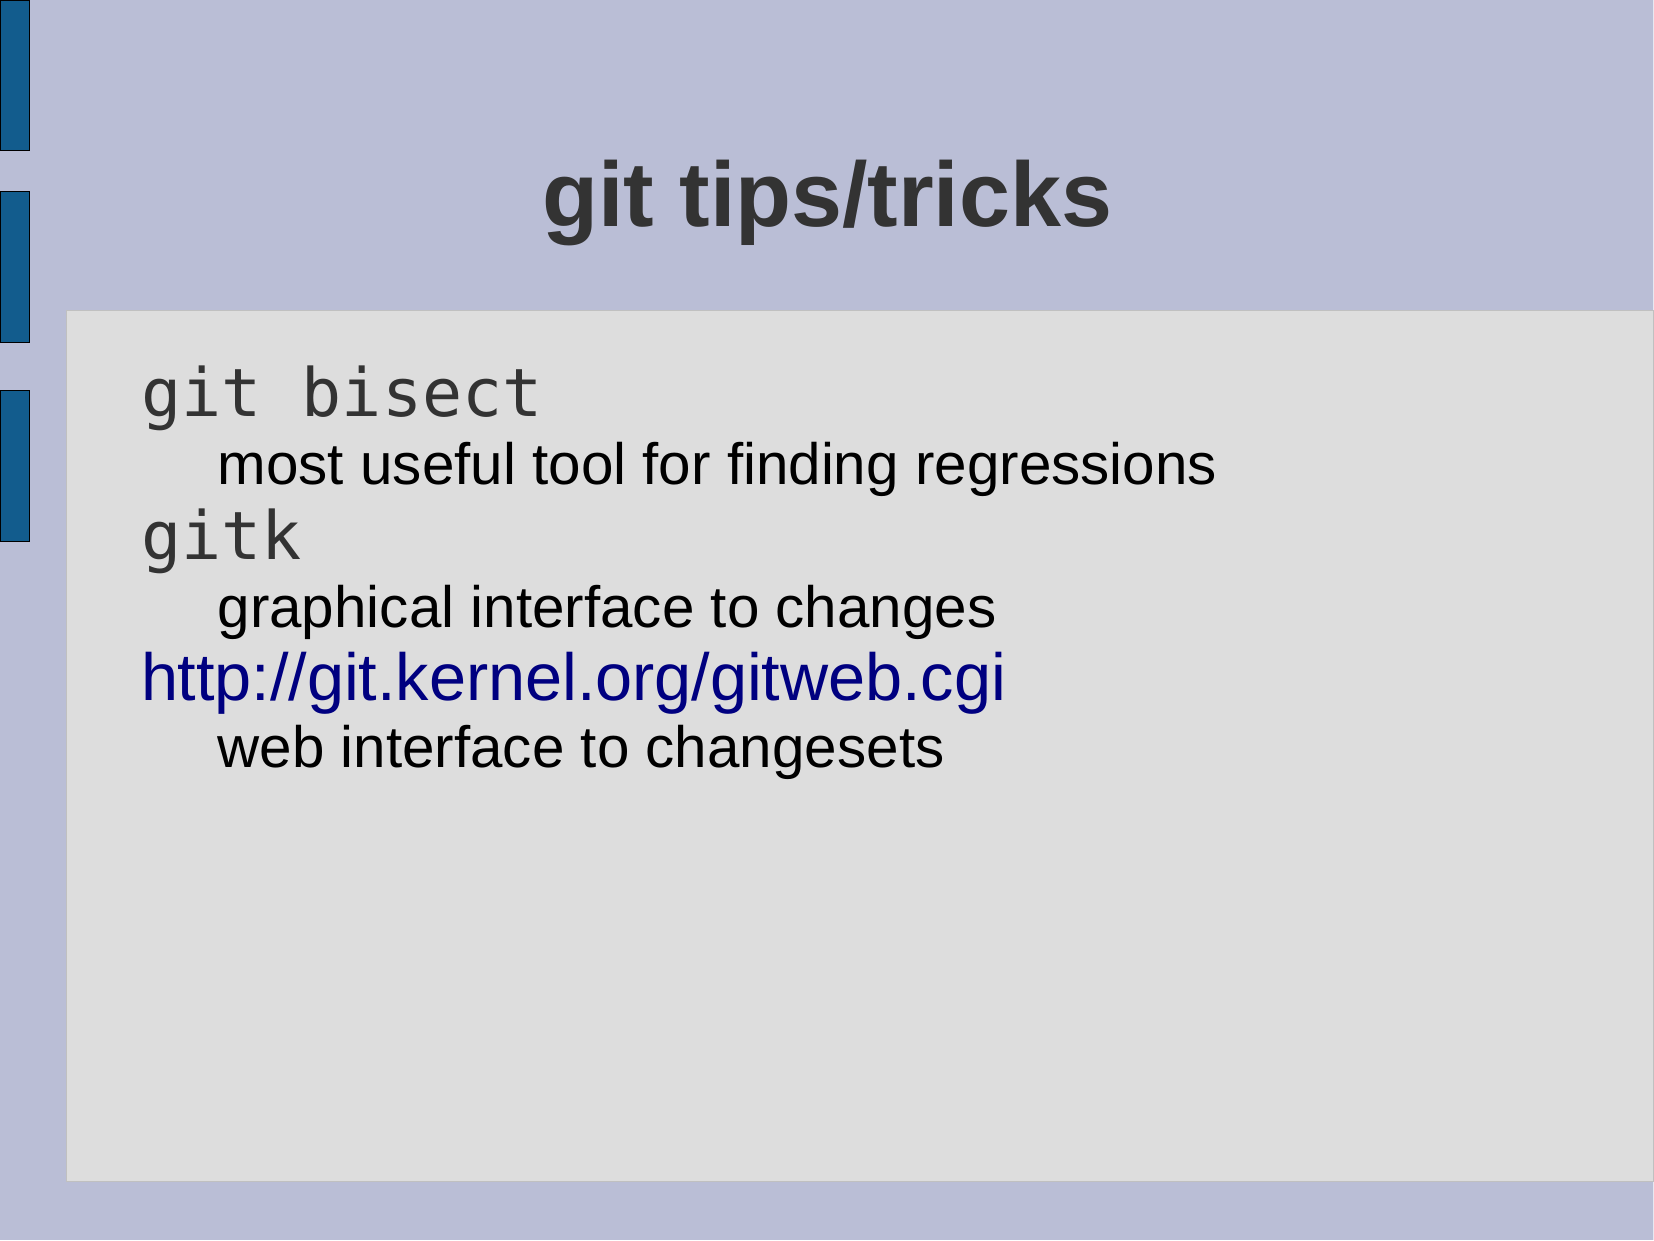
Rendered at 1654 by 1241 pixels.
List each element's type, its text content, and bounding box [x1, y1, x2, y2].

list git bisect most useful tool for finding regressions gitk graphical interface to changes http://git.kernel.org/gitweb.cgi web interface to changesets [123, 354, 1536, 1121]
title git tips/tricks [121, 98, 1534, 291]
